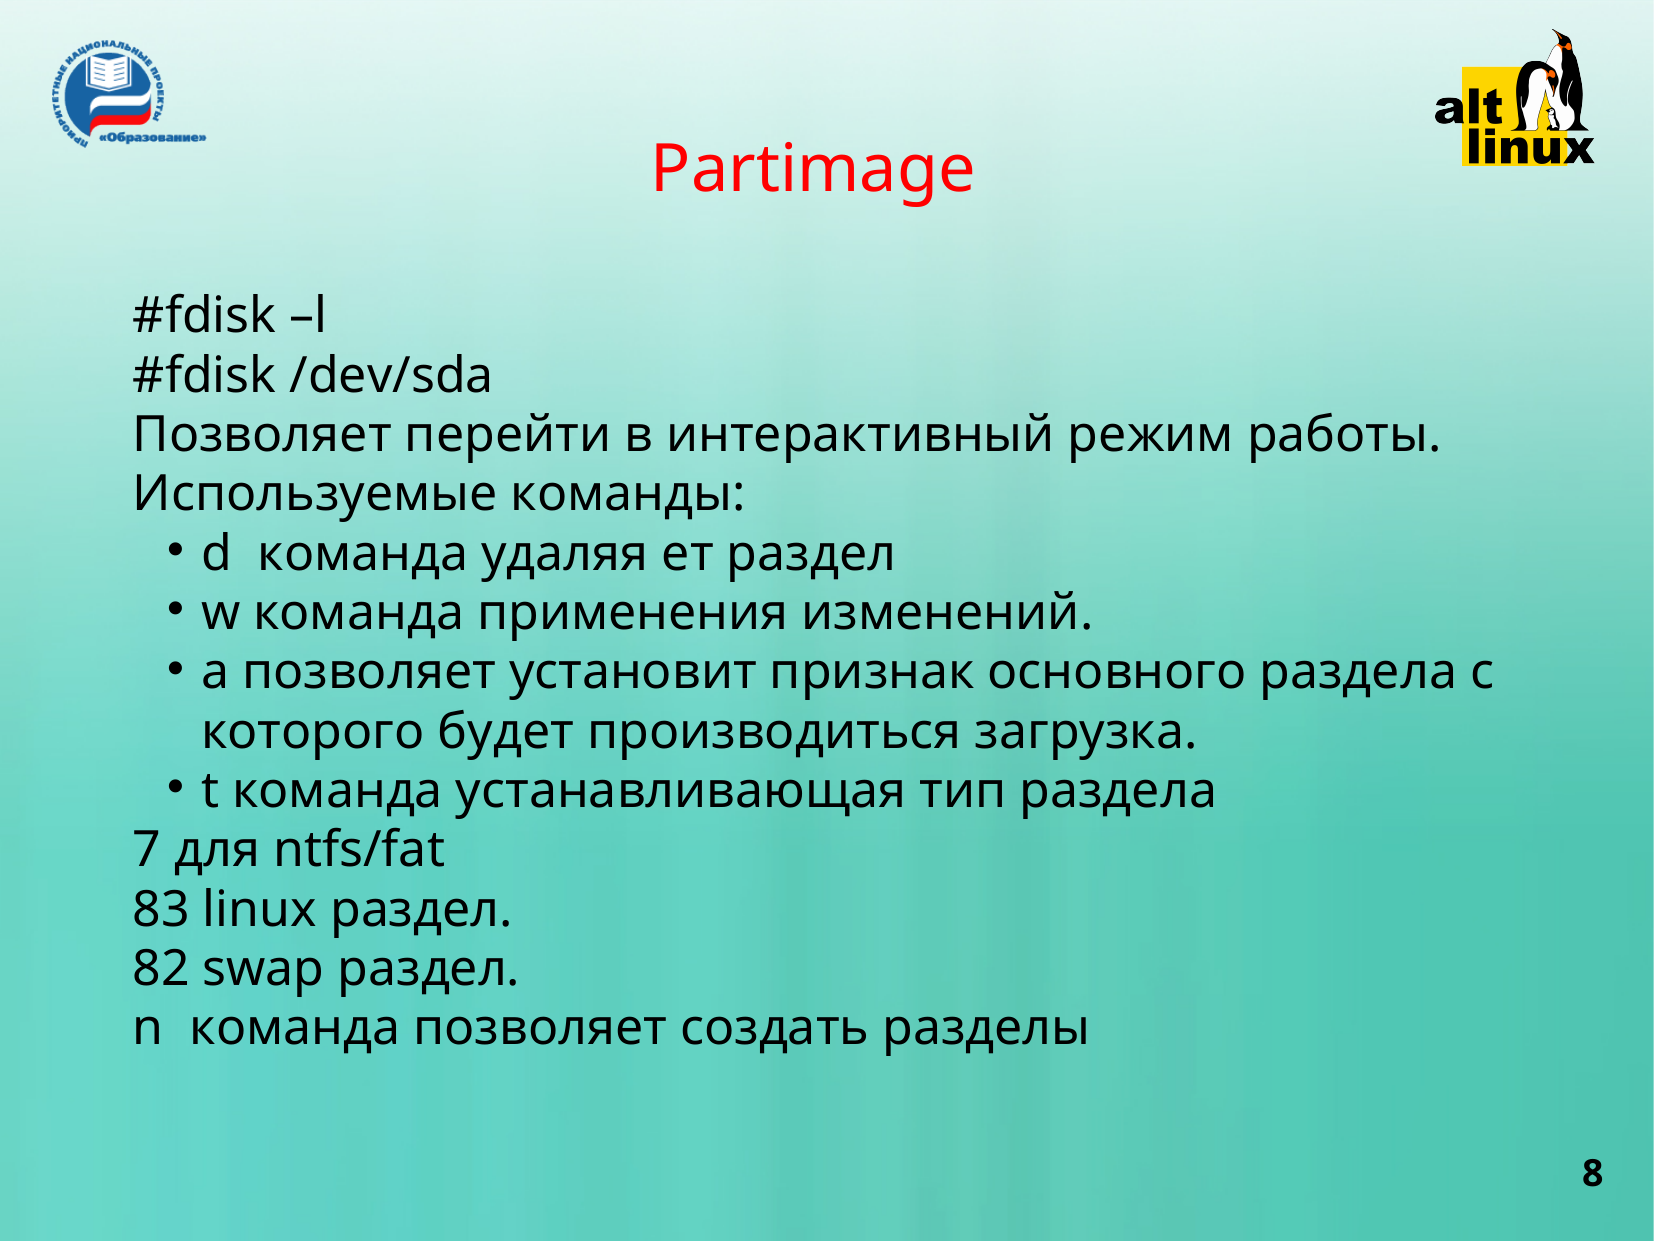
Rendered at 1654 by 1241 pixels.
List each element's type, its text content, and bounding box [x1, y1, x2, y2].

picture [0, 0, 1654, 1241]
title Partimage [70, 53, 1557, 283]
text_box #fdisk –l #fdisk /dev/sda Позволяет перейти в интерактивный режим работы. Используемые команды: d команда удаляя ет раздел w команда применения изменений. a позволяет установит признак основного раздела с которого будет производиться загрузка. t команда устанавливающая тип раздела 7 для ntfs/fat 83 linux раздел. 82 swap раздел. n команда позволяет создать разделы [117, 277, 1572, 1065]
